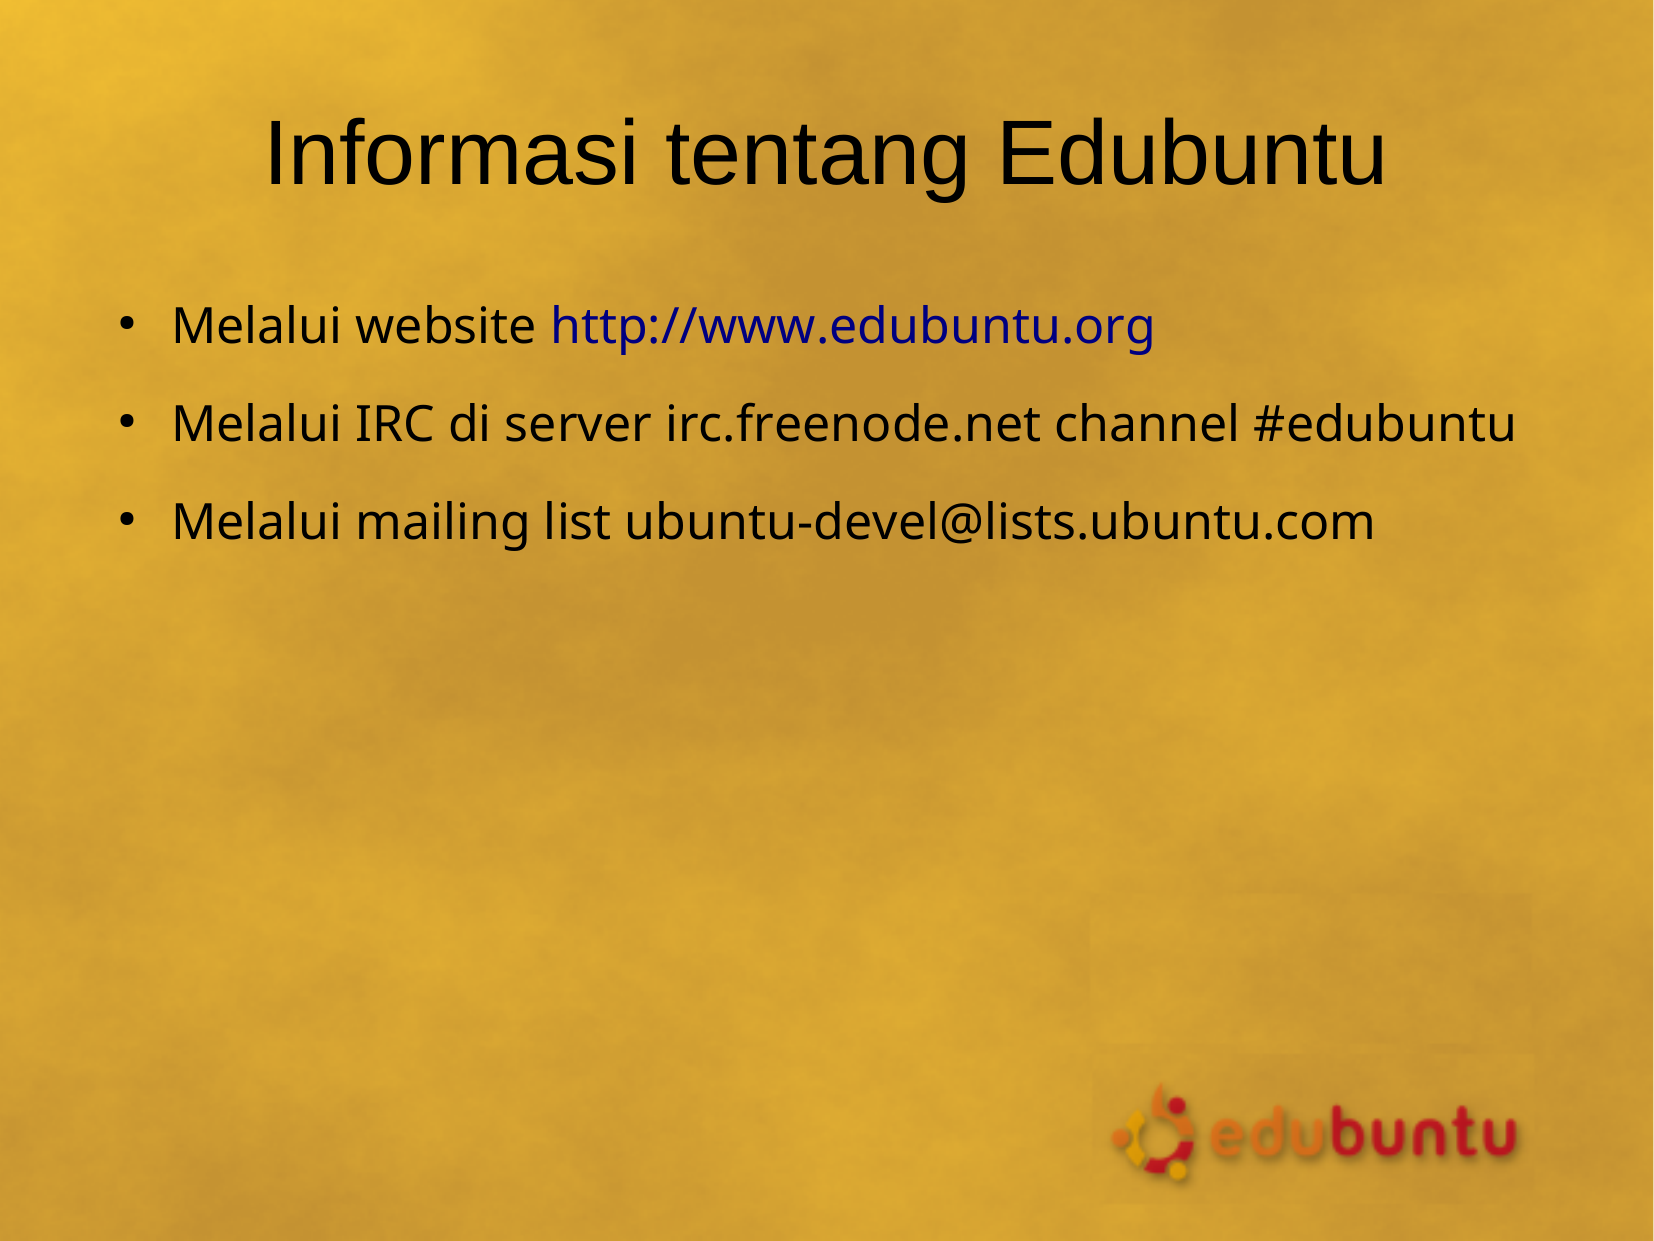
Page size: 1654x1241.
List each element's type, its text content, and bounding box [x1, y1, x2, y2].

list Melalui website http://www.edubuntu.org Melalui IRC di server irc.freenode.net channel #edubuntu Melalui mailing list ubuntu-devel@lists.ubuntu.com [82, 290, 1571, 1109]
picture [0, 0, 1654, 1241]
title Informasi tentang Edubuntu [82, 49, 1571, 257]
